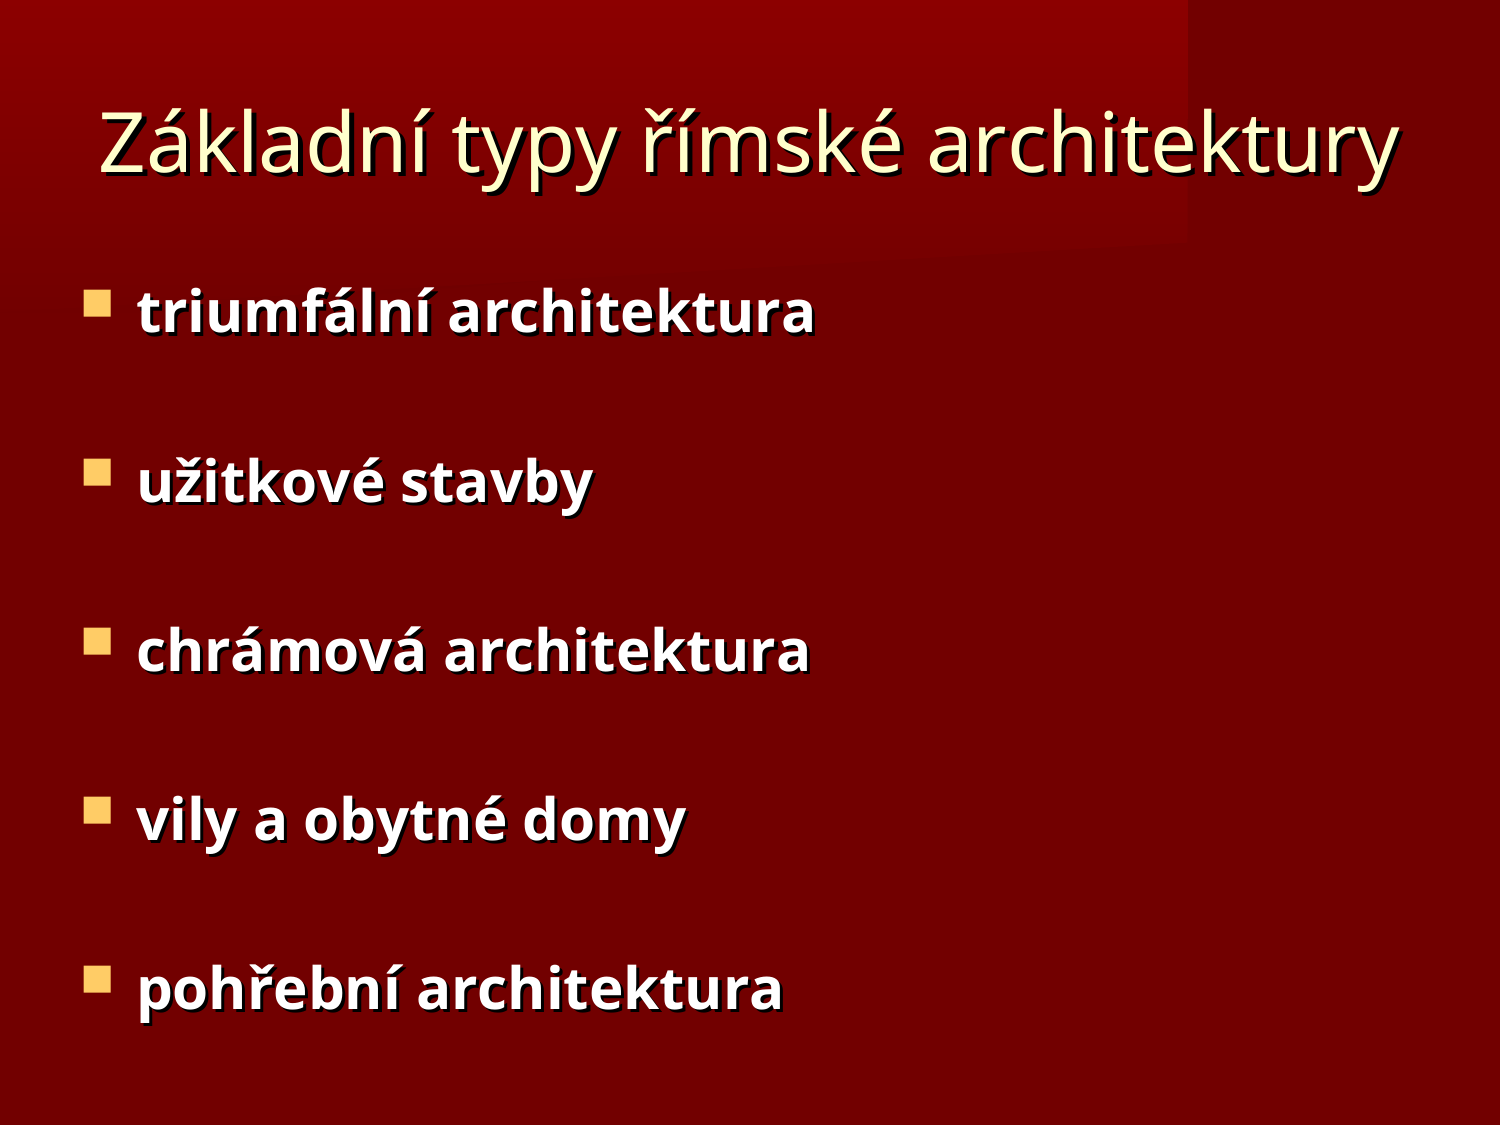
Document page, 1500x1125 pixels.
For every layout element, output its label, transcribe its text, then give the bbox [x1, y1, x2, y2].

list triumfální architektura užitkové stavby chrámová architektura vily a obytné domy pohřební architektura [64, 267, 1415, 1125]
title Základní typy římské architektury [75, 45, 1426, 233]
